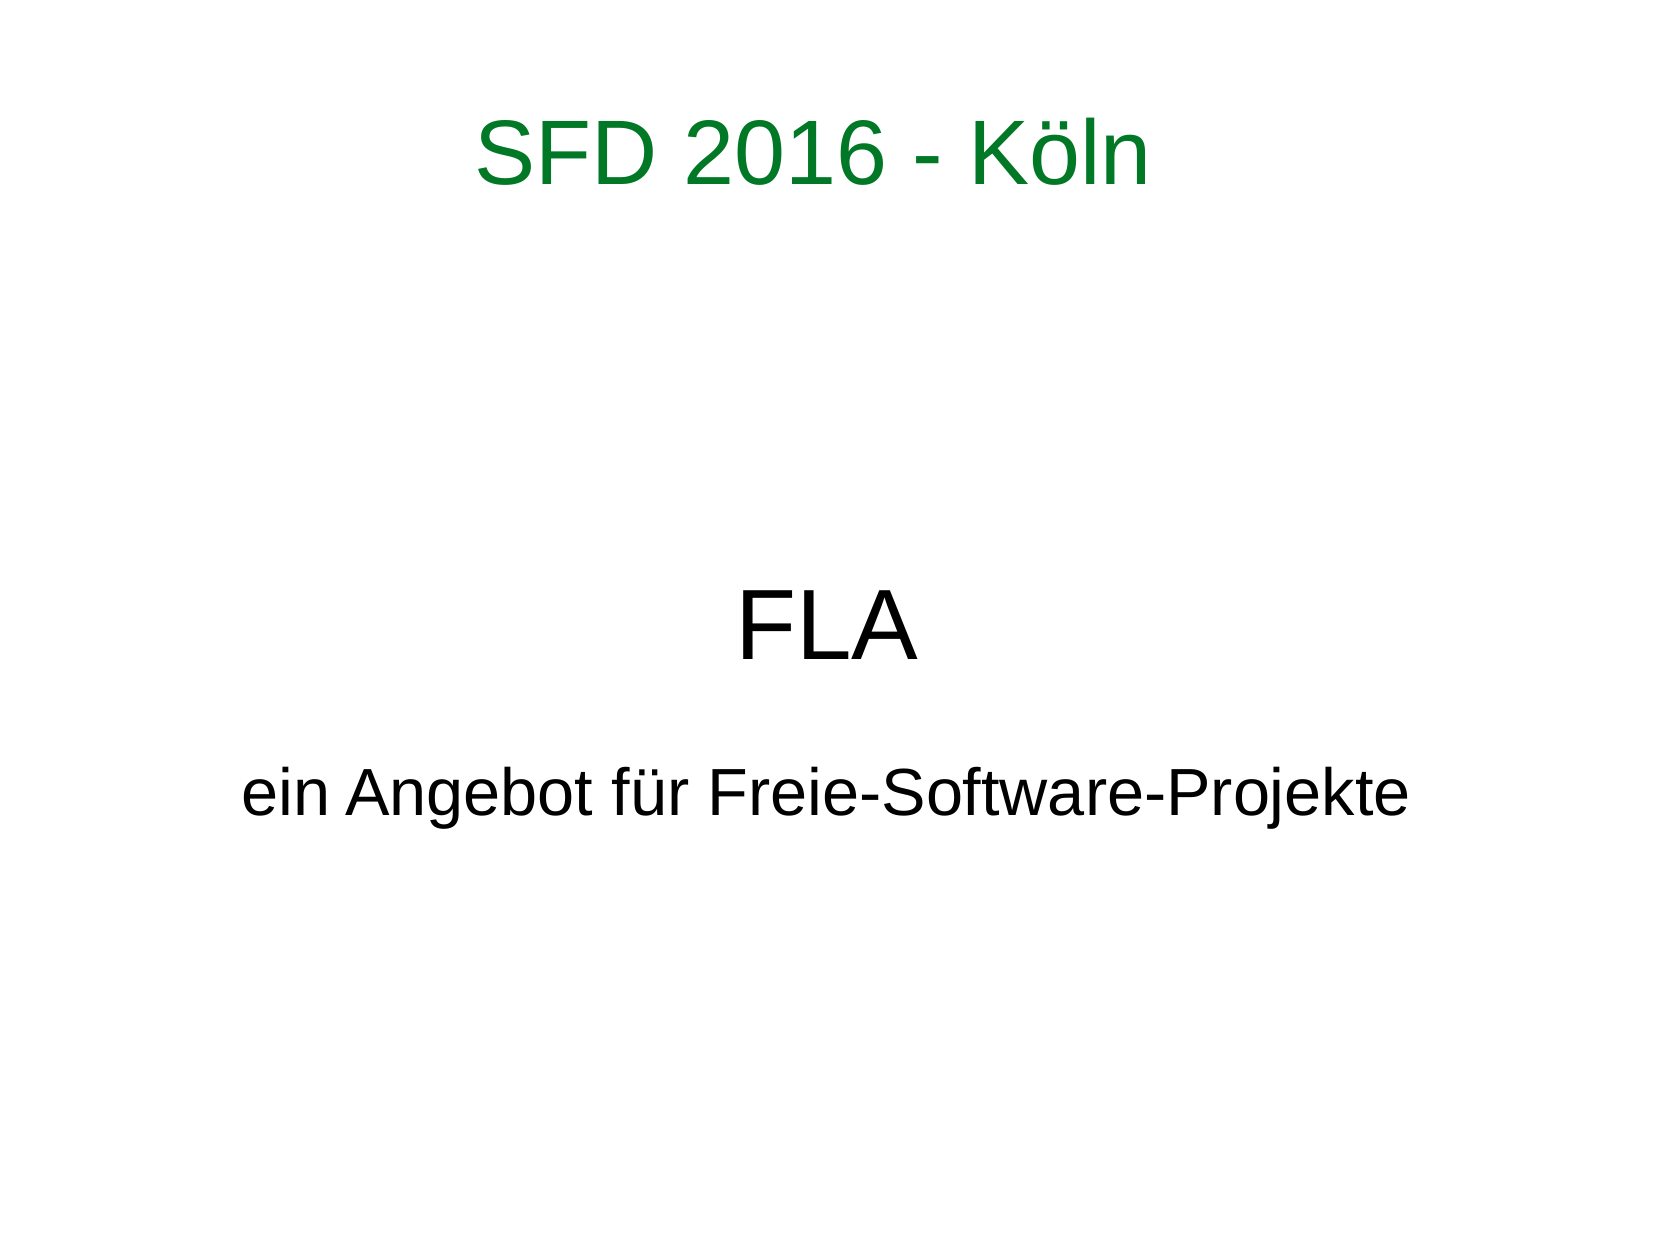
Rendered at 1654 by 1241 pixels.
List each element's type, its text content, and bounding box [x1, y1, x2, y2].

title SFD 2016 - Köln [82, 49, 1571, 257]
subtitle FLA ein Angebot für Freie-Software-Projekte [82, 290, 1571, 1109]
